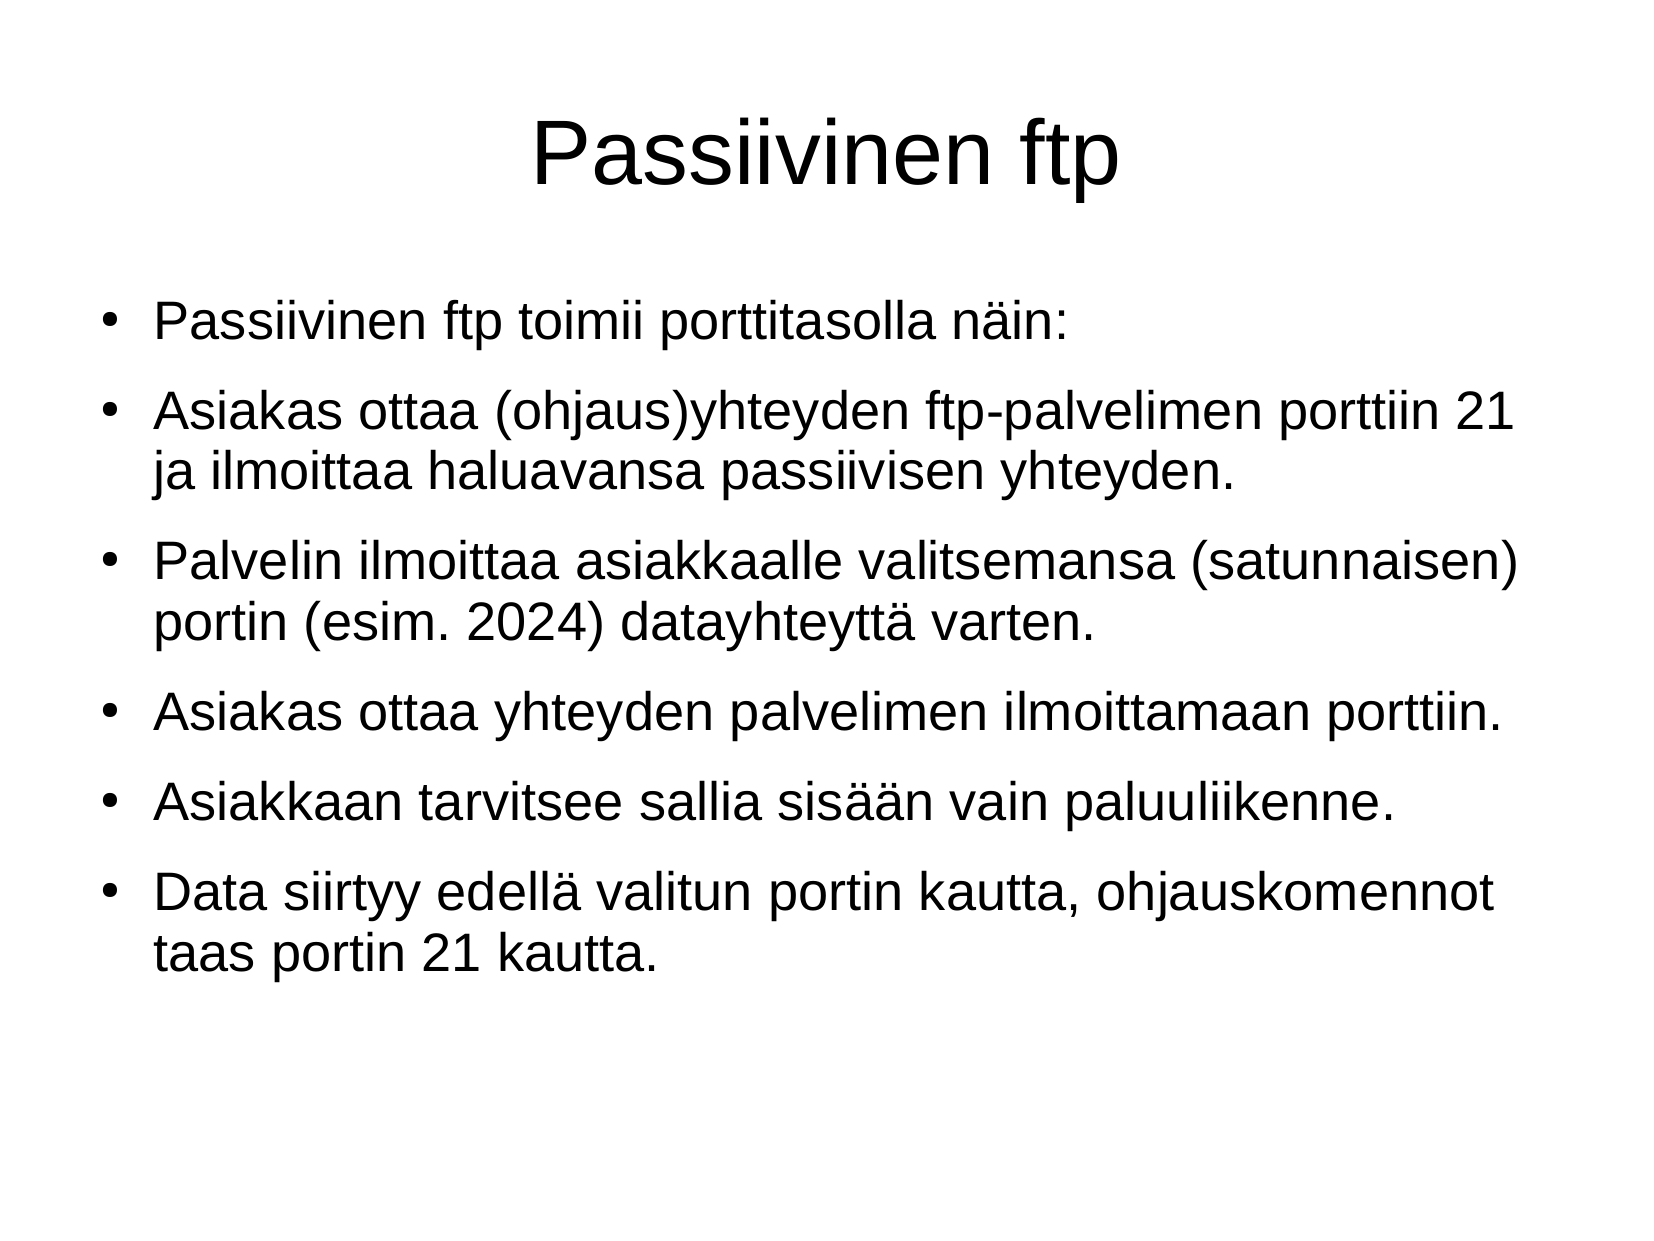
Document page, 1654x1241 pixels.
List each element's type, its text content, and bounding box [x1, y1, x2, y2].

list Passiivinen ftp toimii porttitasolla näin: Asiakas ottaa (ohjaus)yhteyden ftp-palvelimen porttiin 21 ja ilmoittaa haluavansa passiivisen yhteyden. Palvelin ilmoittaa asiakkaalle valitsemansa (satunnaisen) portin (esim. 2024) datayhteyttä varten. Asiakas ottaa yhteyden palvelimen ilmoittamaan porttiin. Asiakkaan tarvitsee sallia sisään vain paluuliikenne. Data siirtyy edellä valitun portin kautta, ohjauskomennot taas portin 21 kautta. [82, 290, 1571, 1010]
title Passiivinen ftp [82, 49, 1571, 257]
